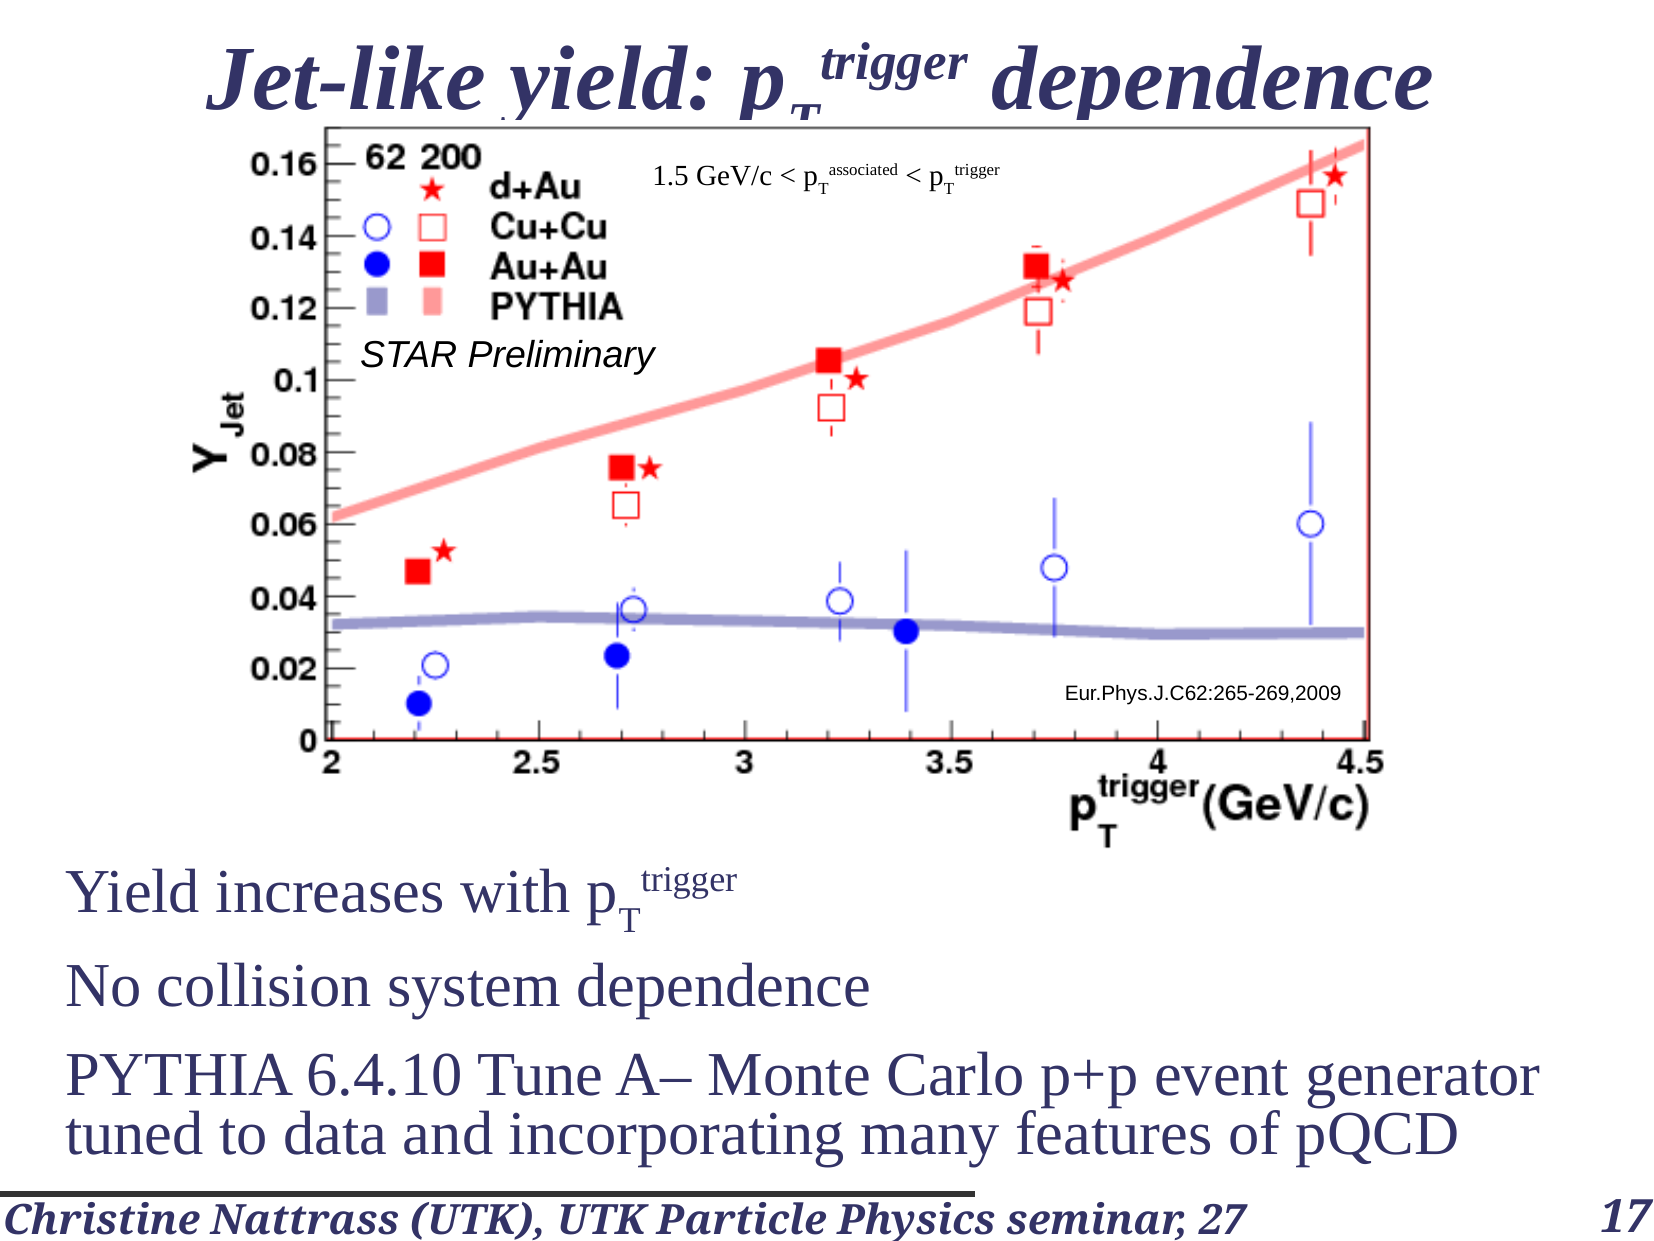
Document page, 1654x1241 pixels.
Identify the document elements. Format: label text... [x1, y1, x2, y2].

text_box STAR Preliminary [345, 325, 721, 383]
picture [187, 120, 1388, 863]
list Yield increases with pTtrigger No collision system dependence PYTHIA 6.4.10 Tune A– Monte Carlo p+p event generator tuned to data and incorporating many features of pQCD [64, 842, 1654, 1241]
title Jet-like yield: pTtrigger dependence [76, 0, 1565, 143]
text_box 1.5 GeV/c < pTassociated < pTtrigger [637, 143, 1088, 204]
text_box Eur.Phys.J.C62:265-269,2009 [1050, 674, 1362, 713]
